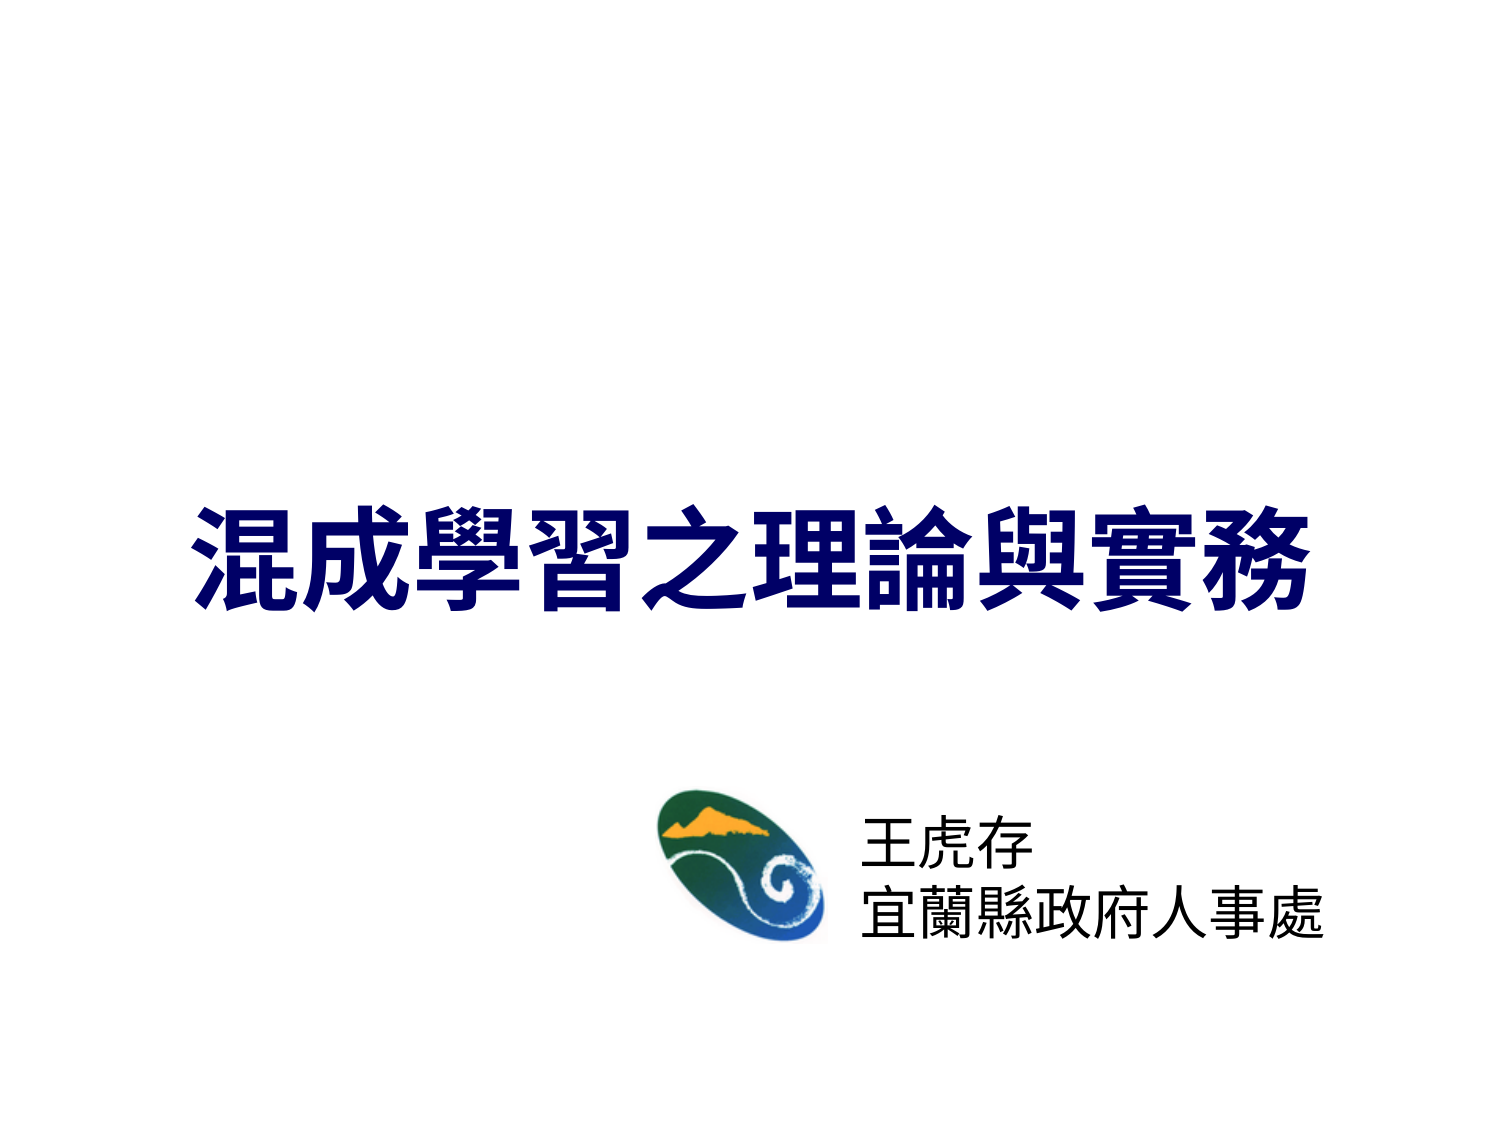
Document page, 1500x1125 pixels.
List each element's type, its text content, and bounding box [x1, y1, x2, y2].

picture [655, 786, 828, 944]
text_box 王虎存 宜蘭縣政府人事處 [845, 799, 1375, 988]
text_box 混成學習之理論與實務 [113, 421, 1388, 692]
